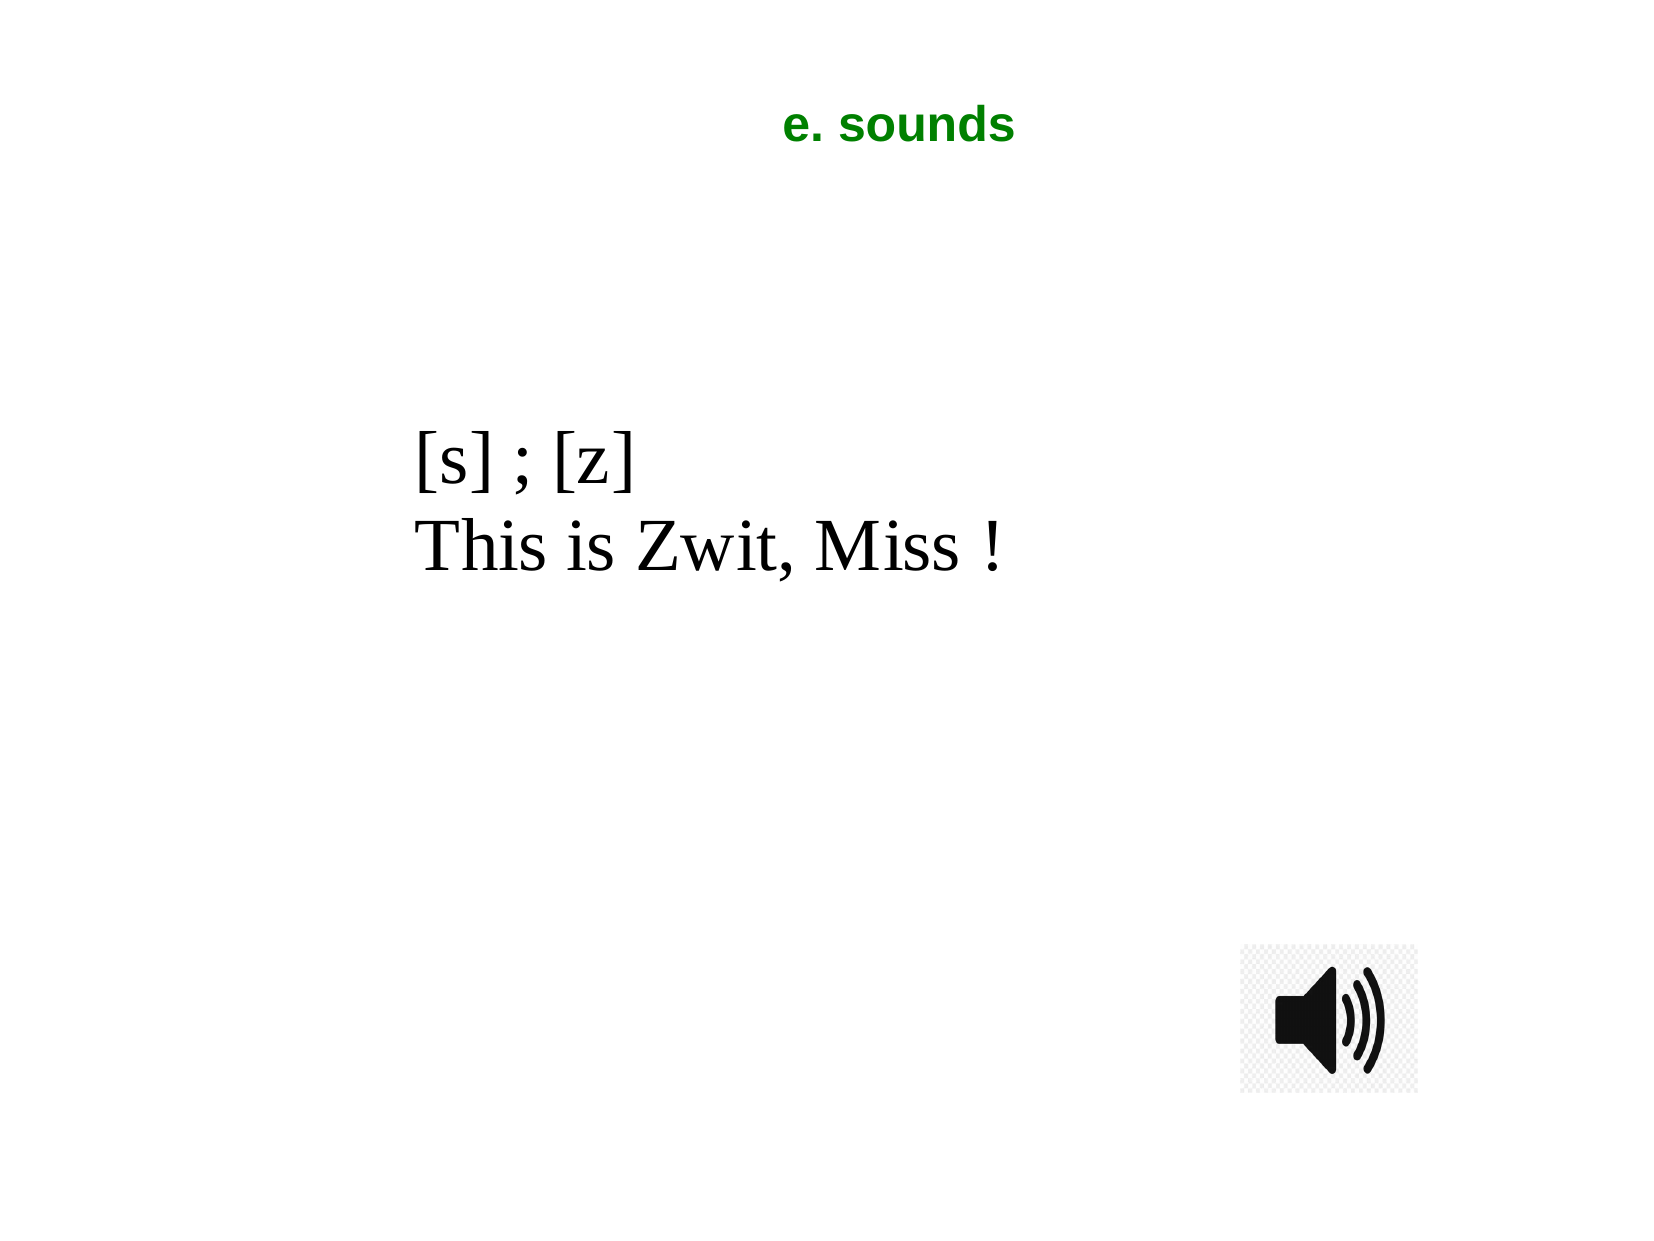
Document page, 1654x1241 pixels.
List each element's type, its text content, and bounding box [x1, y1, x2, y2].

text_box e. sounds [767, 88, 1031, 161]
picture [1240, 944, 1418, 1093]
chart [413, 413, 1419, 591]
